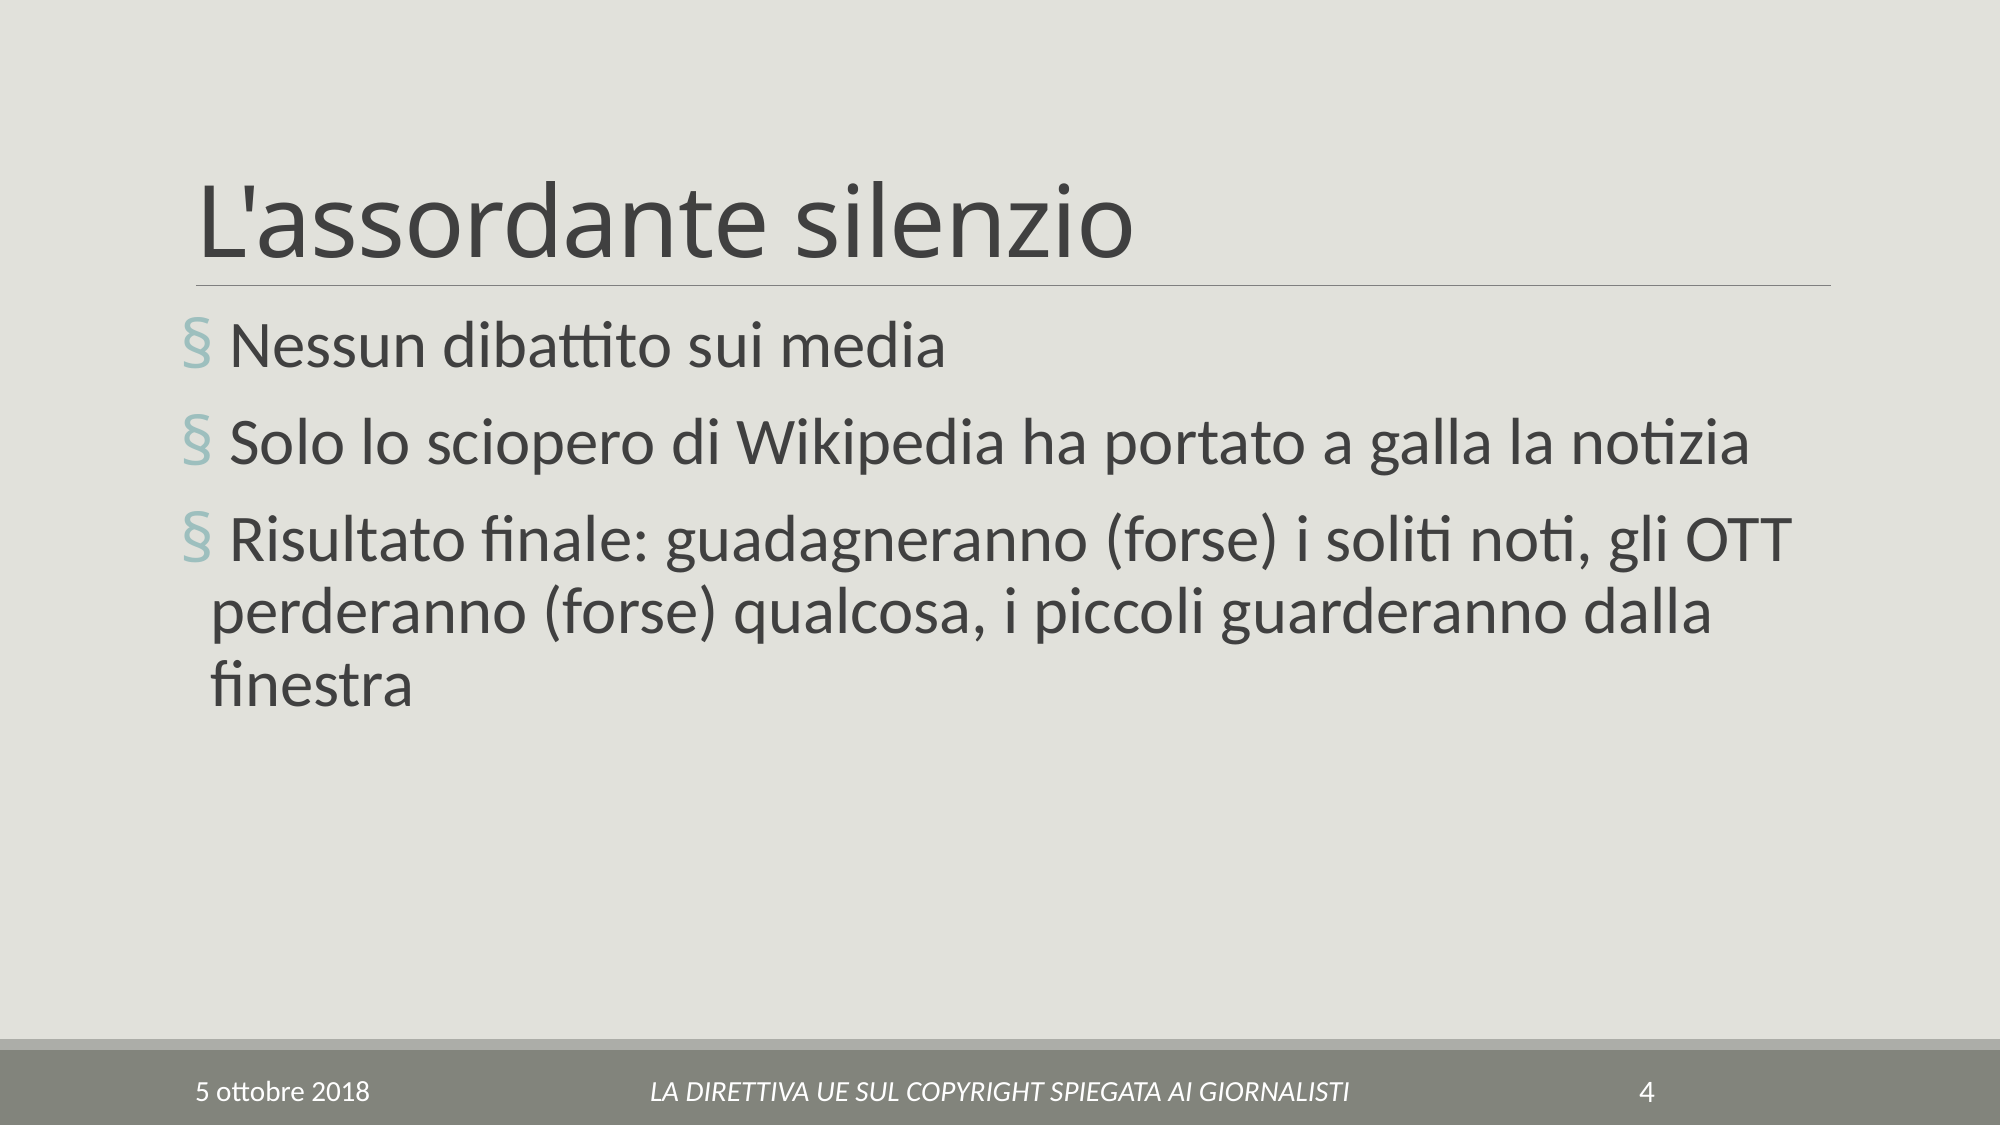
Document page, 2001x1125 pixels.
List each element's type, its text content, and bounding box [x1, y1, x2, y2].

text_box La direttiva Ue sul copyright spiegata ai giornalisti [604, 1059, 1396, 1120]
text_box 5 ottobre 2018 [180, 1059, 586, 1120]
list Nessun dibattito sui media Solo lo sciopero di Wikipedia ha portato a galla la notizia Risultato finale: guadagneranno (forse) i soliti noti, gli OTT perderanno (forse) qualcosa, i piccoli guarderanno dalla finestra [180, 302, 1831, 963]
title L'assordante silenzio [180, 47, 1831, 286]
text_box 4 [1624, 1059, 1840, 1120]
